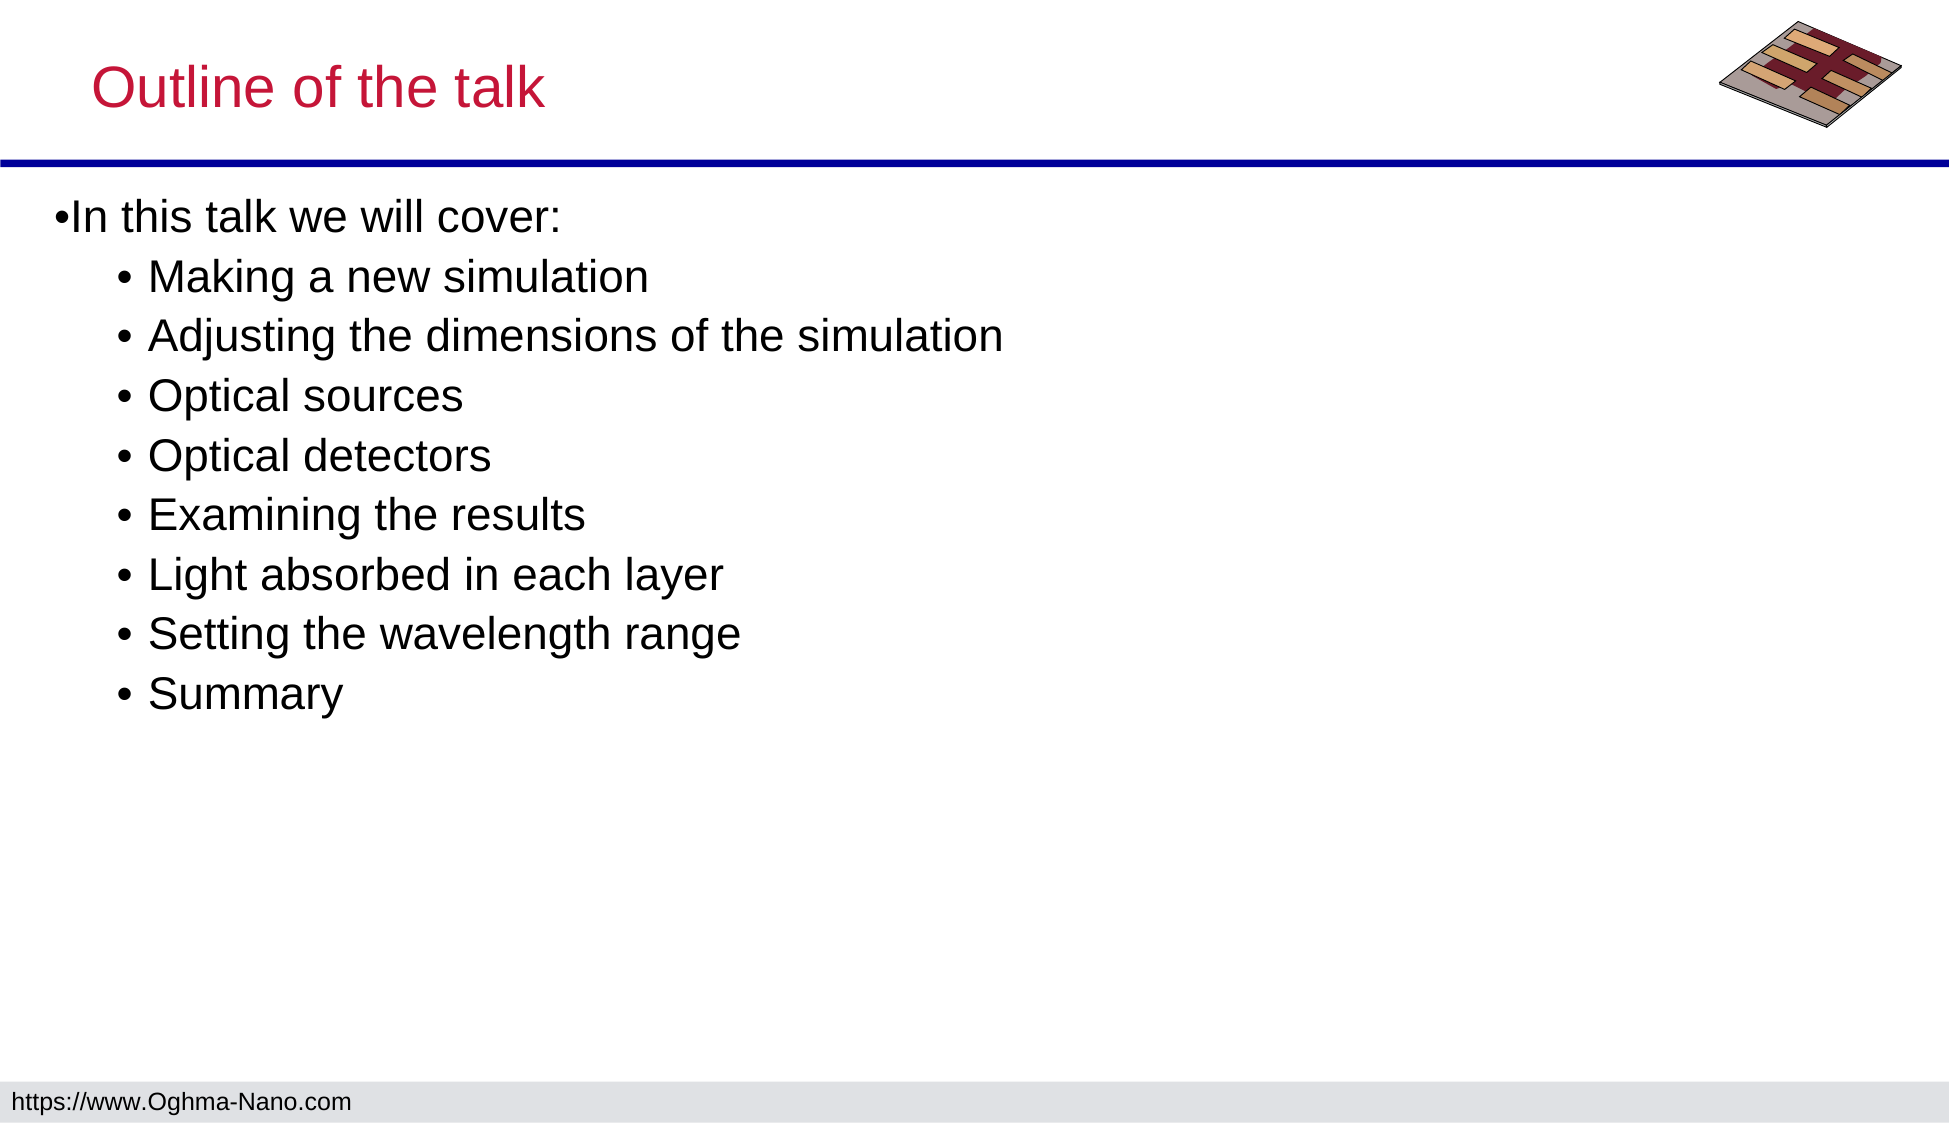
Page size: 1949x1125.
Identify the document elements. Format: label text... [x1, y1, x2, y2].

list In this talk we will cover: Making a new simulation Adjusting the dimensions of the simulation Optical sources Optical detectors Examining the results Light absorbed in each layer Setting the wavelength range Summary [54, 191, 1662, 720]
title Outline of the talk [76, 34, 1685, 140]
